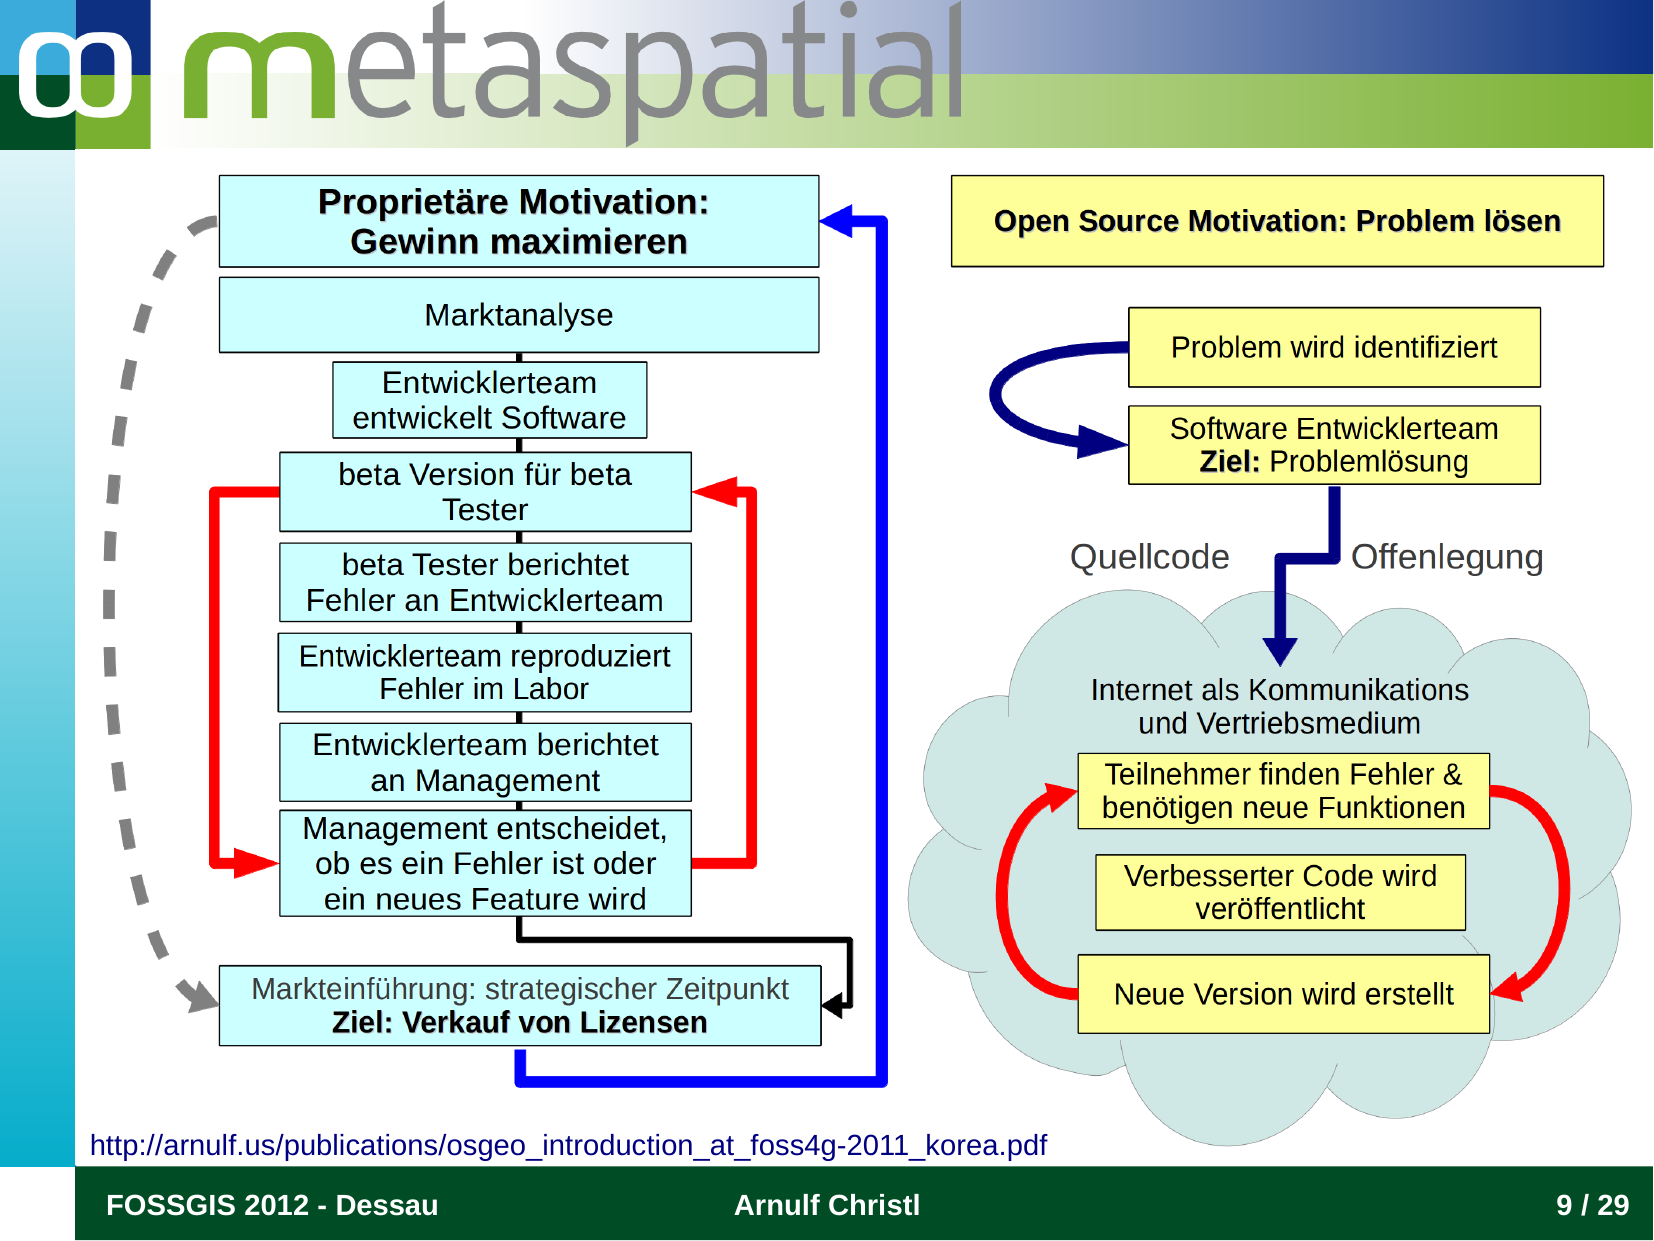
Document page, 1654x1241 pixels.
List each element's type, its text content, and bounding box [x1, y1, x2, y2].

picture [0, 0, 1654, 1165]
text_box http://arnulf.us/publications/osgeo_introduction_at_foss4g-2011_korea.pdf [75, 1121, 1201, 1173]
